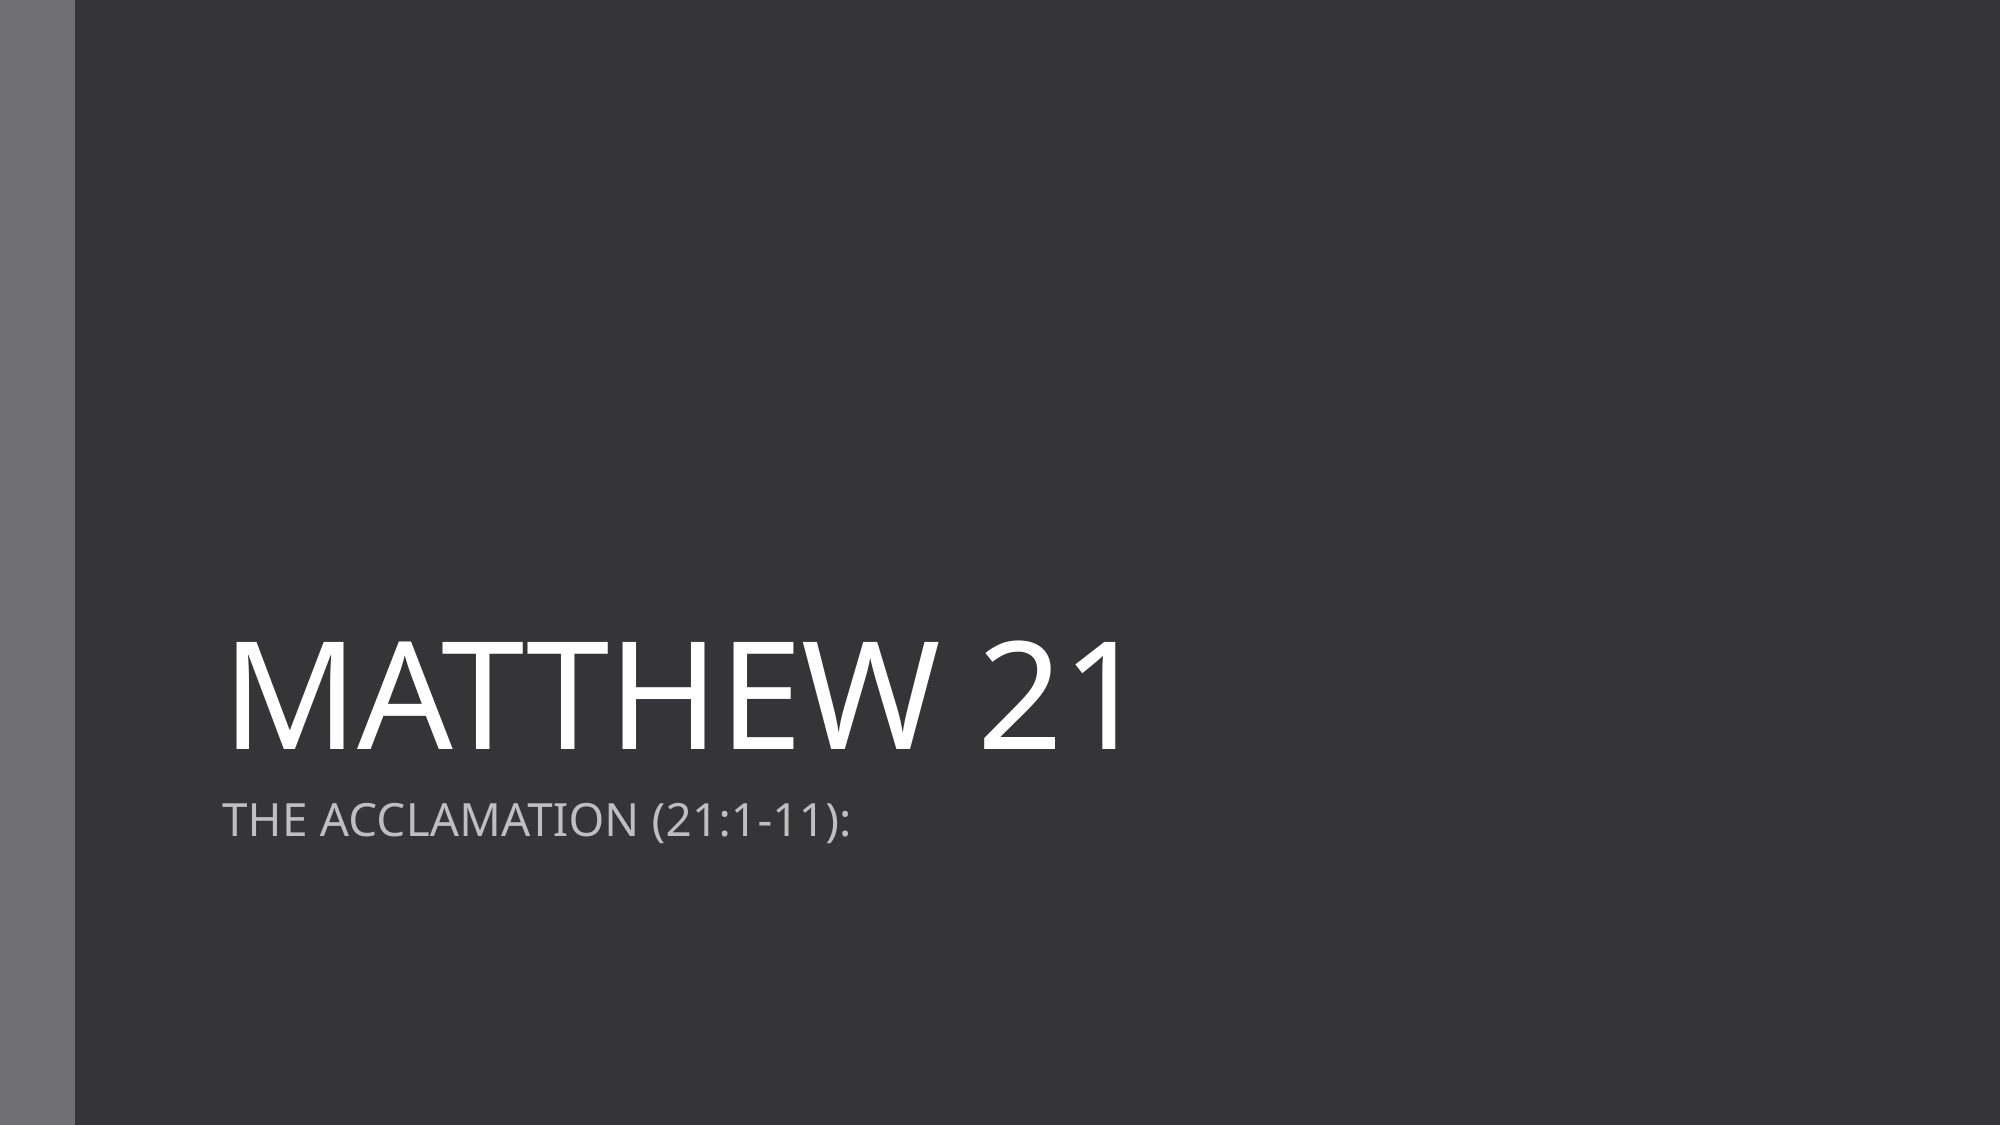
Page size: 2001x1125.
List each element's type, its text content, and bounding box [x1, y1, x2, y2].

subtitle THE ACCLAMATION (21:1-11): [206, 787, 1752, 1066]
title MATTHEW 21 [206, 124, 1752, 787]
